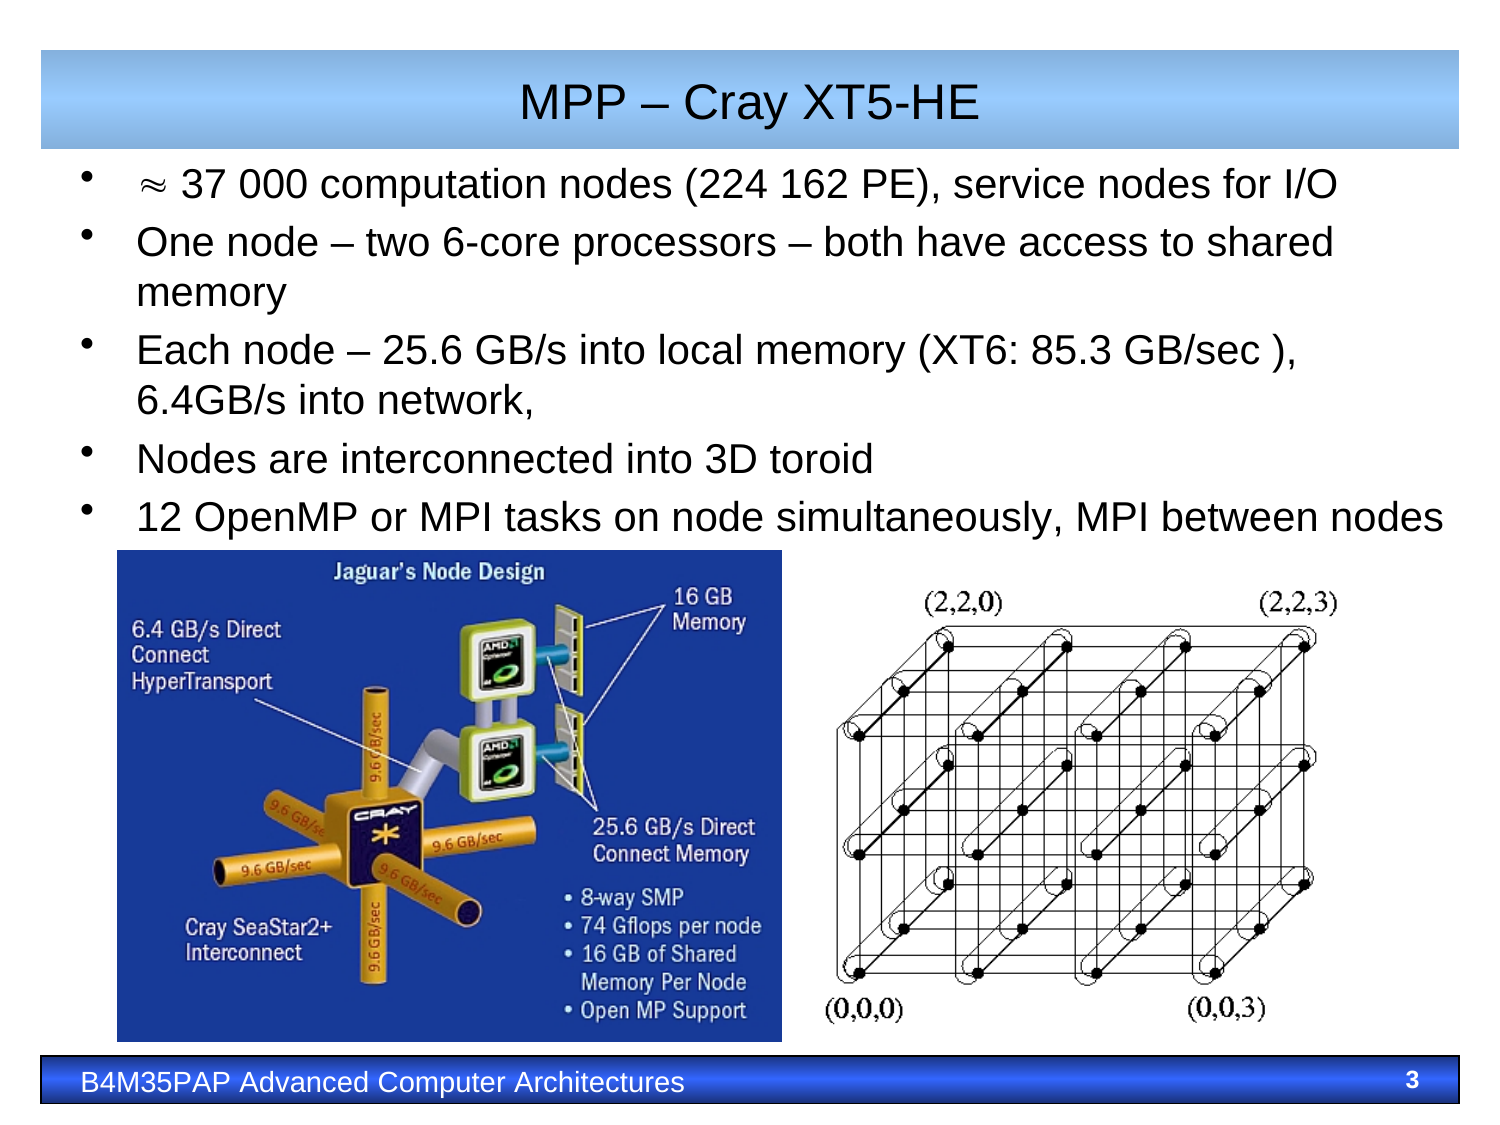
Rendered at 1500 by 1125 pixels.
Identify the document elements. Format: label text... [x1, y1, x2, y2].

title MPP – Cray XT5-HE [41, 50, 1459, 149]
picture [117, 550, 782, 1042]
list  37 000 computation nodes (224 162 PE), service nodes for I/O One node – two 6-core processors – both have access to shared memory Each node – 25.6 GB/s into local memory (XT6: 85.3 GB/sec ), 6.4GB/s into network, Nodes are interconnected into 3D toroid 12 OpenMP or MPI tasks on node simultaneously, MPI between nodes [64, 148, 1462, 1000]
picture [808, 554, 1375, 1035]
